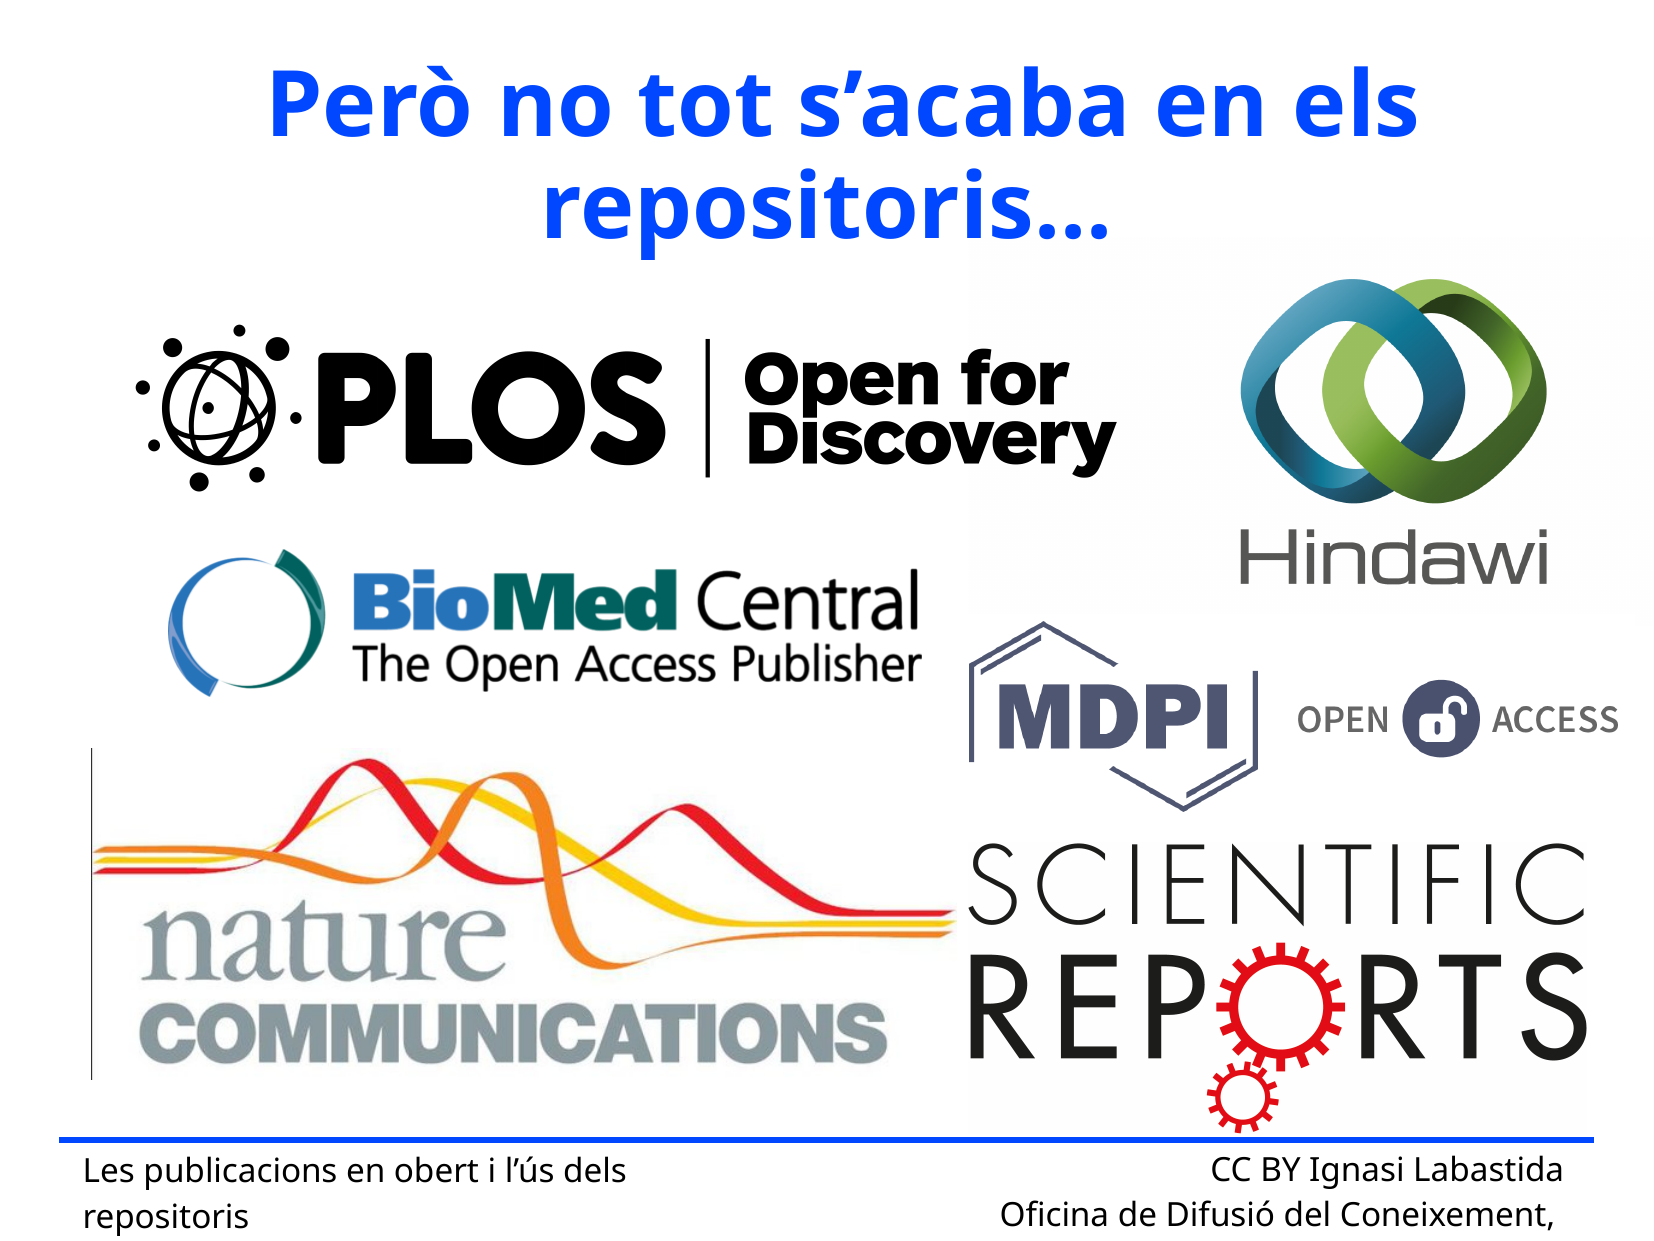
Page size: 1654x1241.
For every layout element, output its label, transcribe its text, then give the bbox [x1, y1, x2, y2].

title Però no tot s’acaba en els repositoris... [82, 63, 1572, 244]
picture [168, 549, 922, 697]
picture [968, 842, 1587, 1134]
picture [91, 237, 1654, 1080]
